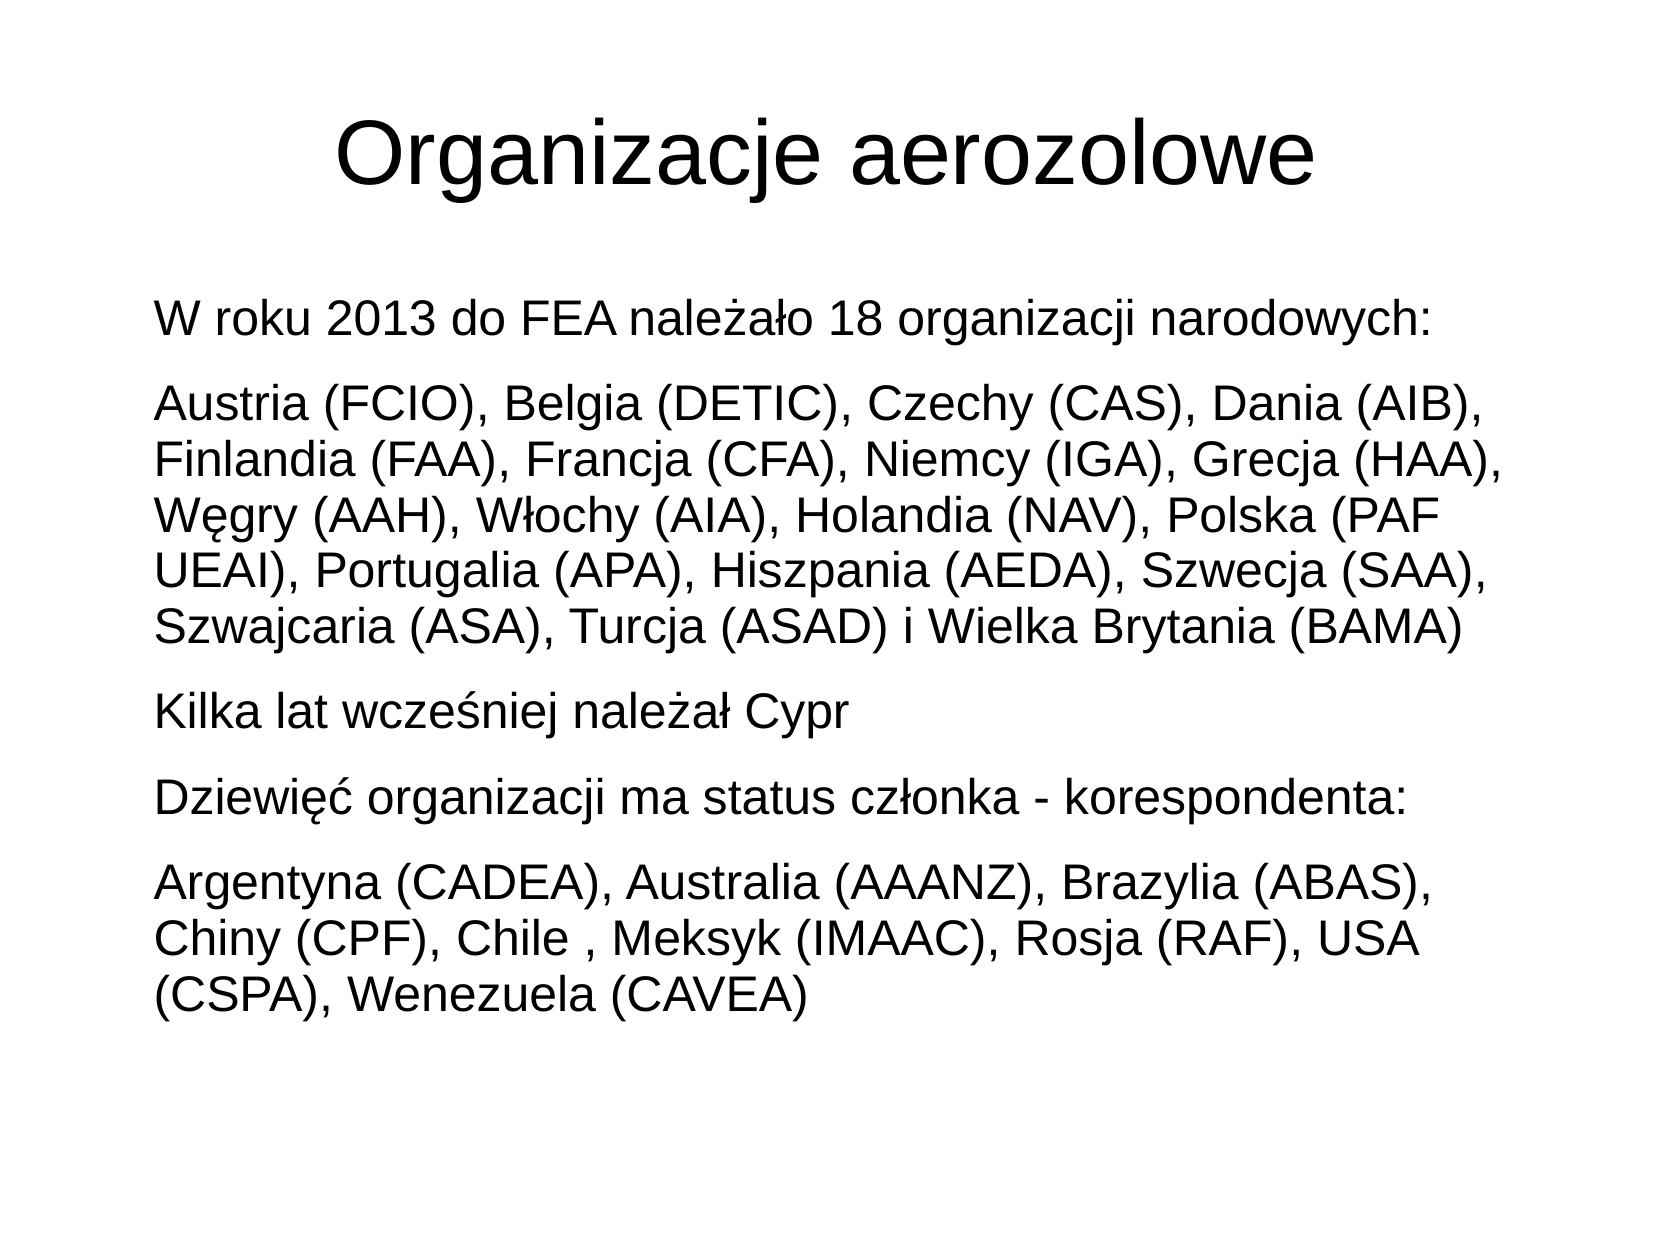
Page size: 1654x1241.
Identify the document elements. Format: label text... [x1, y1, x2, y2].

title Organizacje aerozolowe [82, 49, 1571, 257]
list W roku 2013 do FEA należało 18 organizacji narodowych: Austria (FCIO), Belgia (DETIC), Czechy (CAS), Dania (AIB), Finlandia (FAA), Francja (CFA), Niemcy (IGA), Grecja (HAA), Węgry (AAH), Włochy (AIA), Holandia (NAV), Polska (PAF UEAI), Portugalia (APA), Hiszpania (AEDA), Szwecja (SAA), Szwajcaria (ASA), Turcja (ASAD) i Wielka Brytania (BAMA) Kilka lat wcześniej należał Cypr Dziewięć organizacji ma status członka - korespondenta: Argentyna (CADEA), Australia (AAANZ), Brazylia (ABAS), Chiny (CPF), Chile , Meksyk (IMAAC), Rosja (RAF), USA (CSPA), Wenezuela (CAVEA) [82, 290, 1571, 1022]
